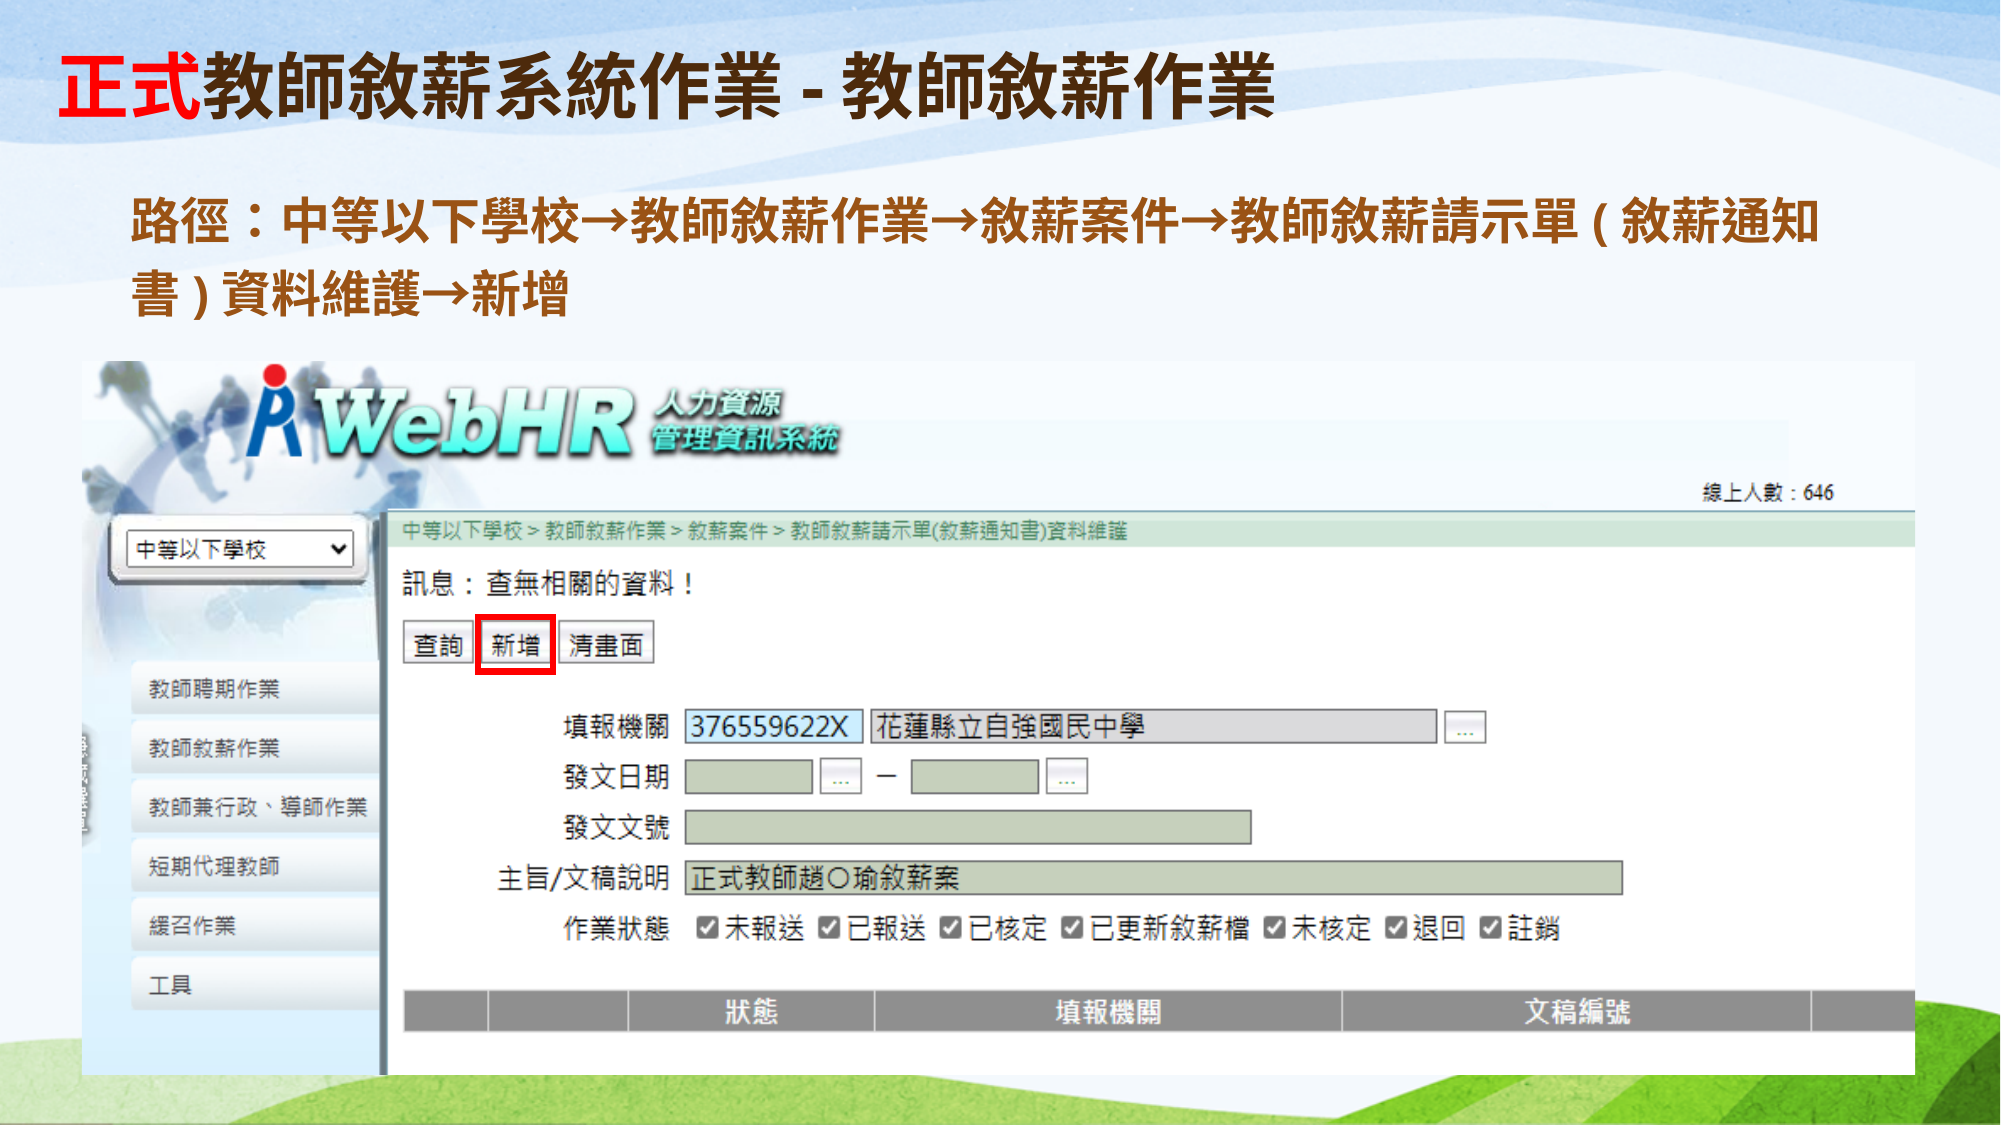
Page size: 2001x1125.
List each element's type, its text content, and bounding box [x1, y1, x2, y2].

title 正式教師敘薪系統作業-教師敘薪作業 [41, 43, 1385, 138]
picture [0, 0, 2001, 1125]
text_box 路徑：中等以下學校→教師敘薪作業→敘薪案件→教師敘薪請示單(敘薪通知書)資料維護→新增 [115, 137, 1916, 330]
